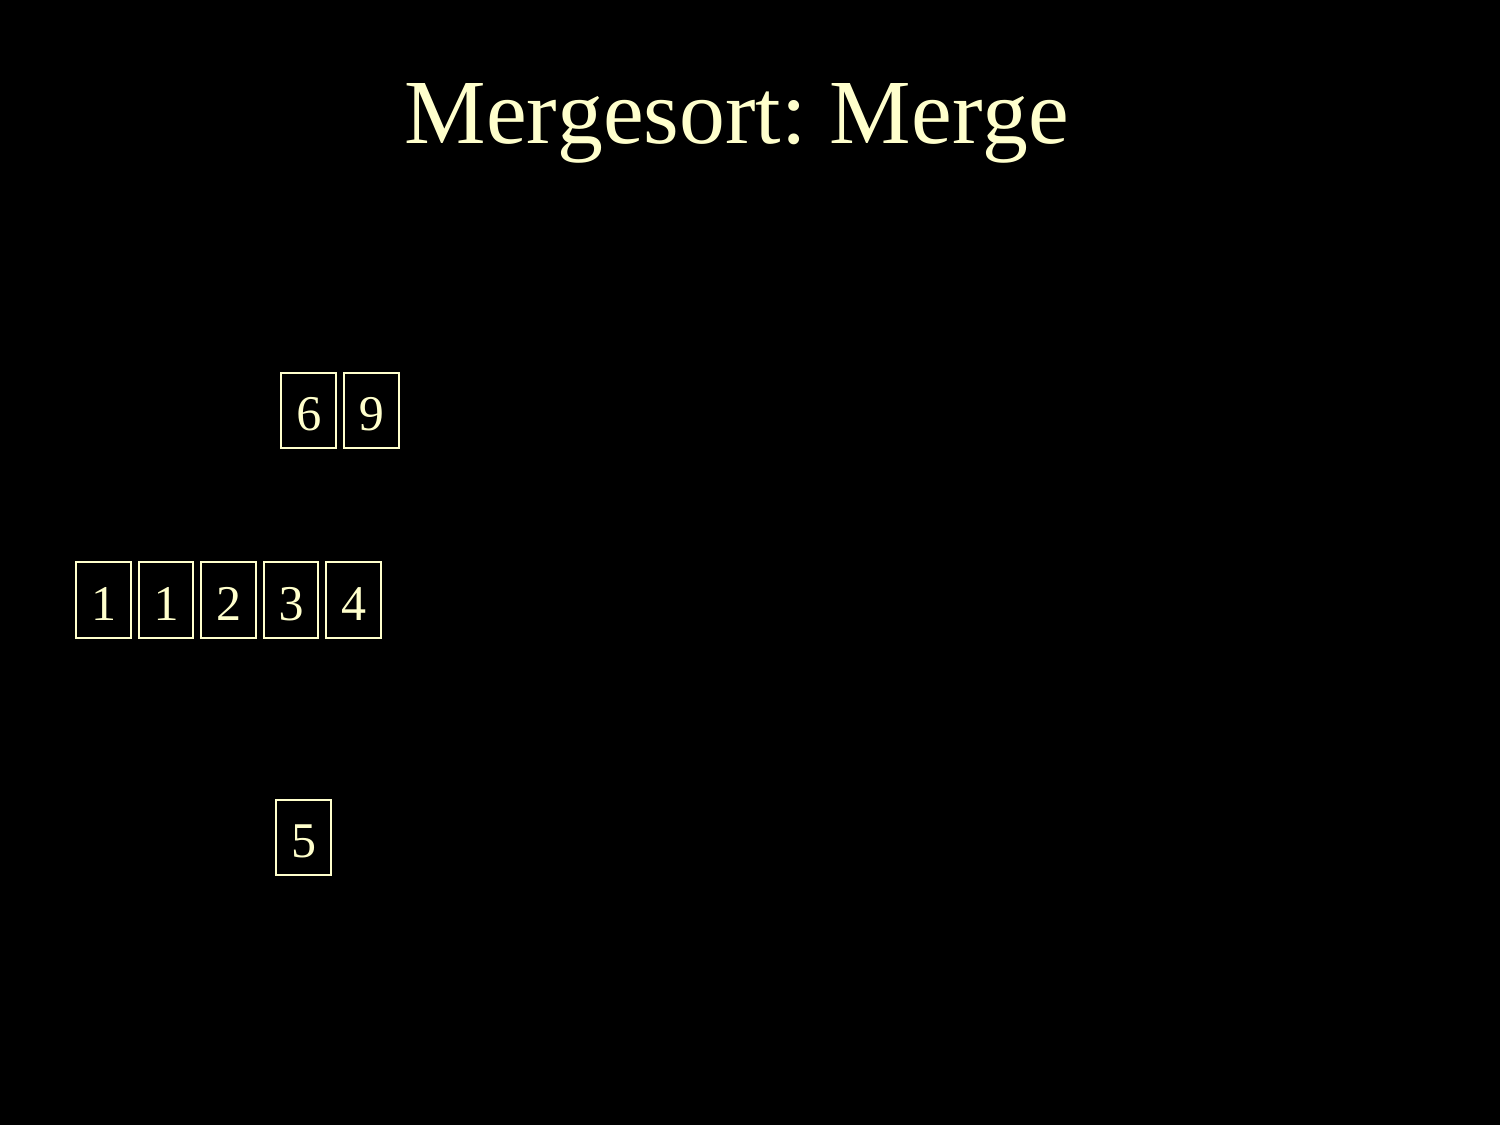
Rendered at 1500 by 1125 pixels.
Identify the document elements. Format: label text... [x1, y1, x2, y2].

text_box 4 [326, 562, 381, 638]
text_box 9 [343, 372, 399, 449]
title Mergesort: Merge [8, 50, 1467, 176]
text_box 1 [138, 562, 194, 638]
text_box 5 [276, 799, 331, 876]
text_box 6 [281, 372, 337, 449]
text_box 2 [201, 562, 256, 638]
text_box 1 [76, 562, 131, 638]
text_box 3 [263, 562, 319, 638]
